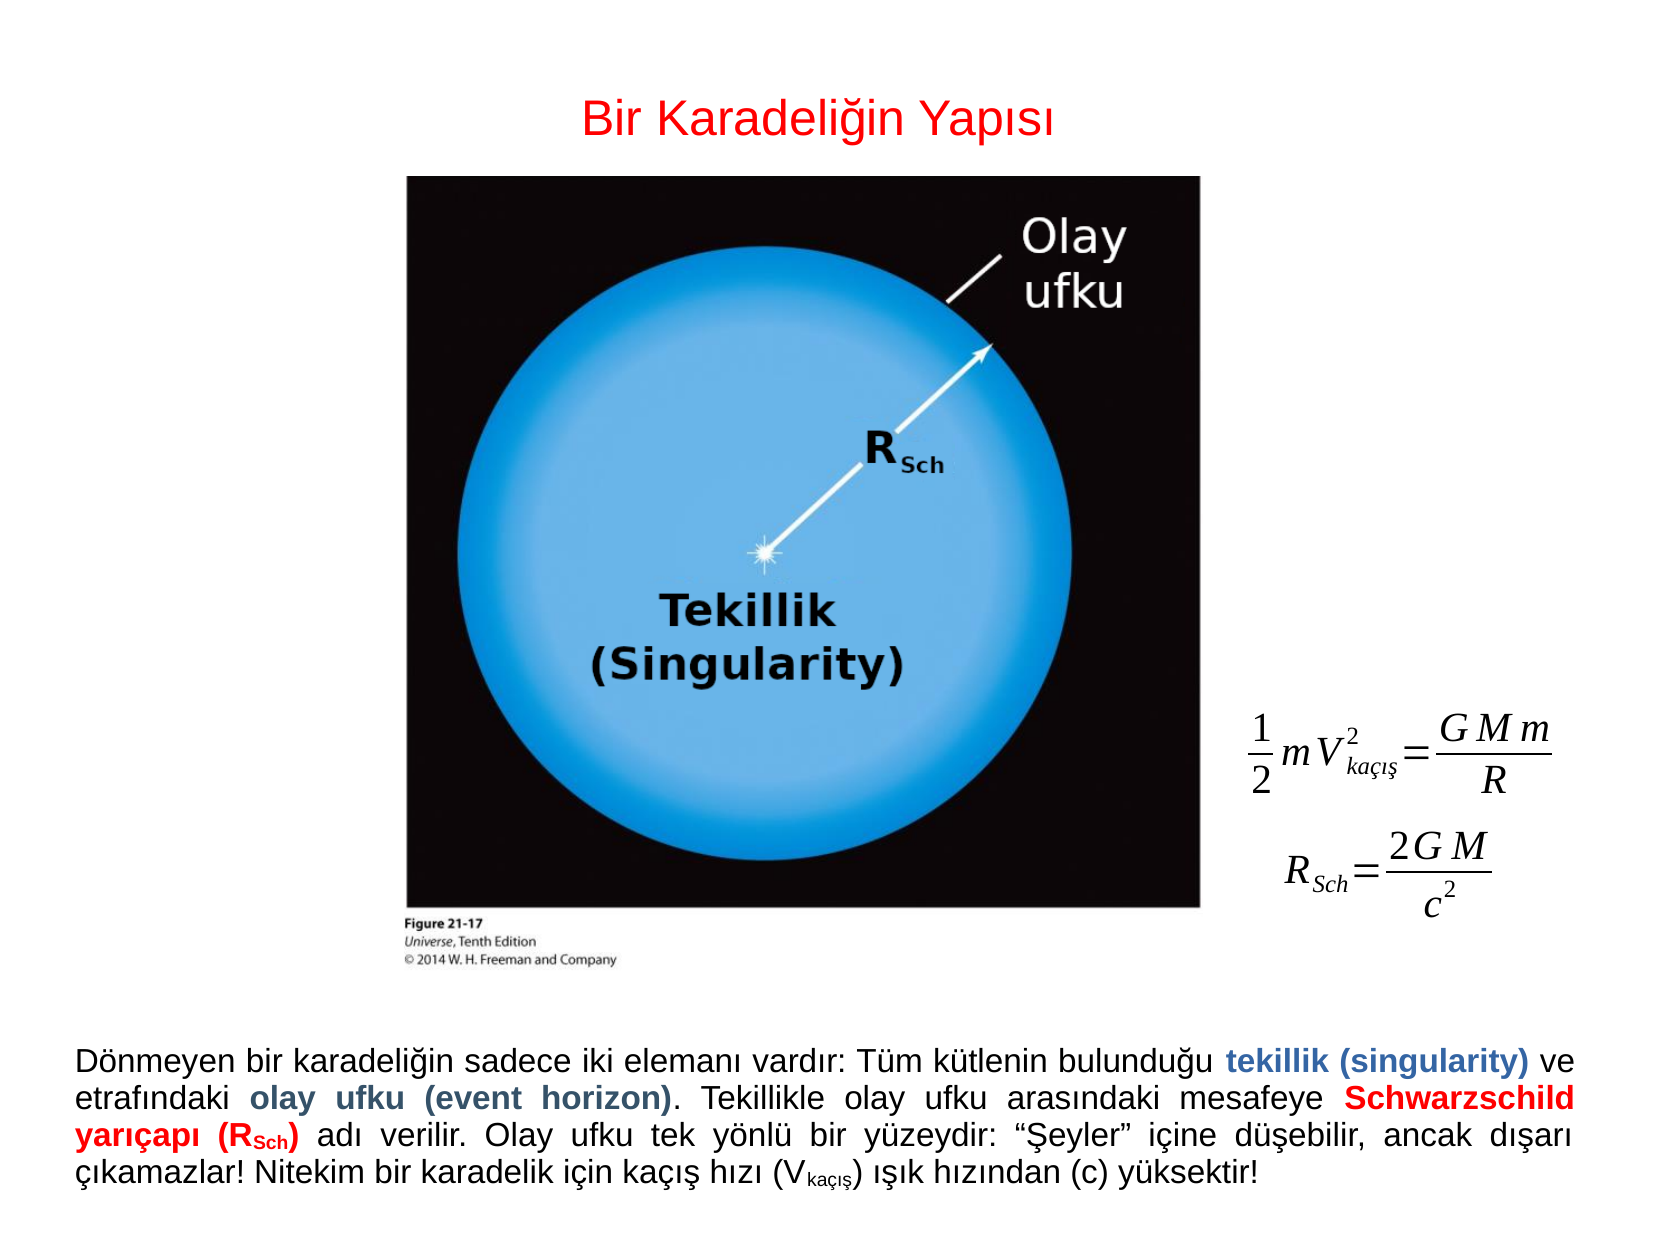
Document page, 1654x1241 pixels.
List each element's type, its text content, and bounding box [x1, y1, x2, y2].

text_box Bir Karadeliğin Yapısı [294, 83, 1345, 155]
chart [1240, 704, 1561, 803]
picture [404, 176, 1203, 1017]
chart [1276, 822, 1501, 927]
text_box Dönmeyen bir karadeliğin sadece iki elemanı vardır: Tüm kütlenin bulunduğu tekillik (singularity) ve etrafındaki olay ufku (event horizon). Tekillikle olay ufku arasındaki mesafeye Schwarzschild yarıçapı (RSch) adı verilir. Olay ufku tek yönlü bir yüzeydir: “Şeyler” içine düşebilir, ancak dışarı çıkamazlar! Nitekim bir karadelik için kaçış hızı (Vkaçış) ışık hızından (c) yüksektir! [60, 1035, 1591, 1219]
